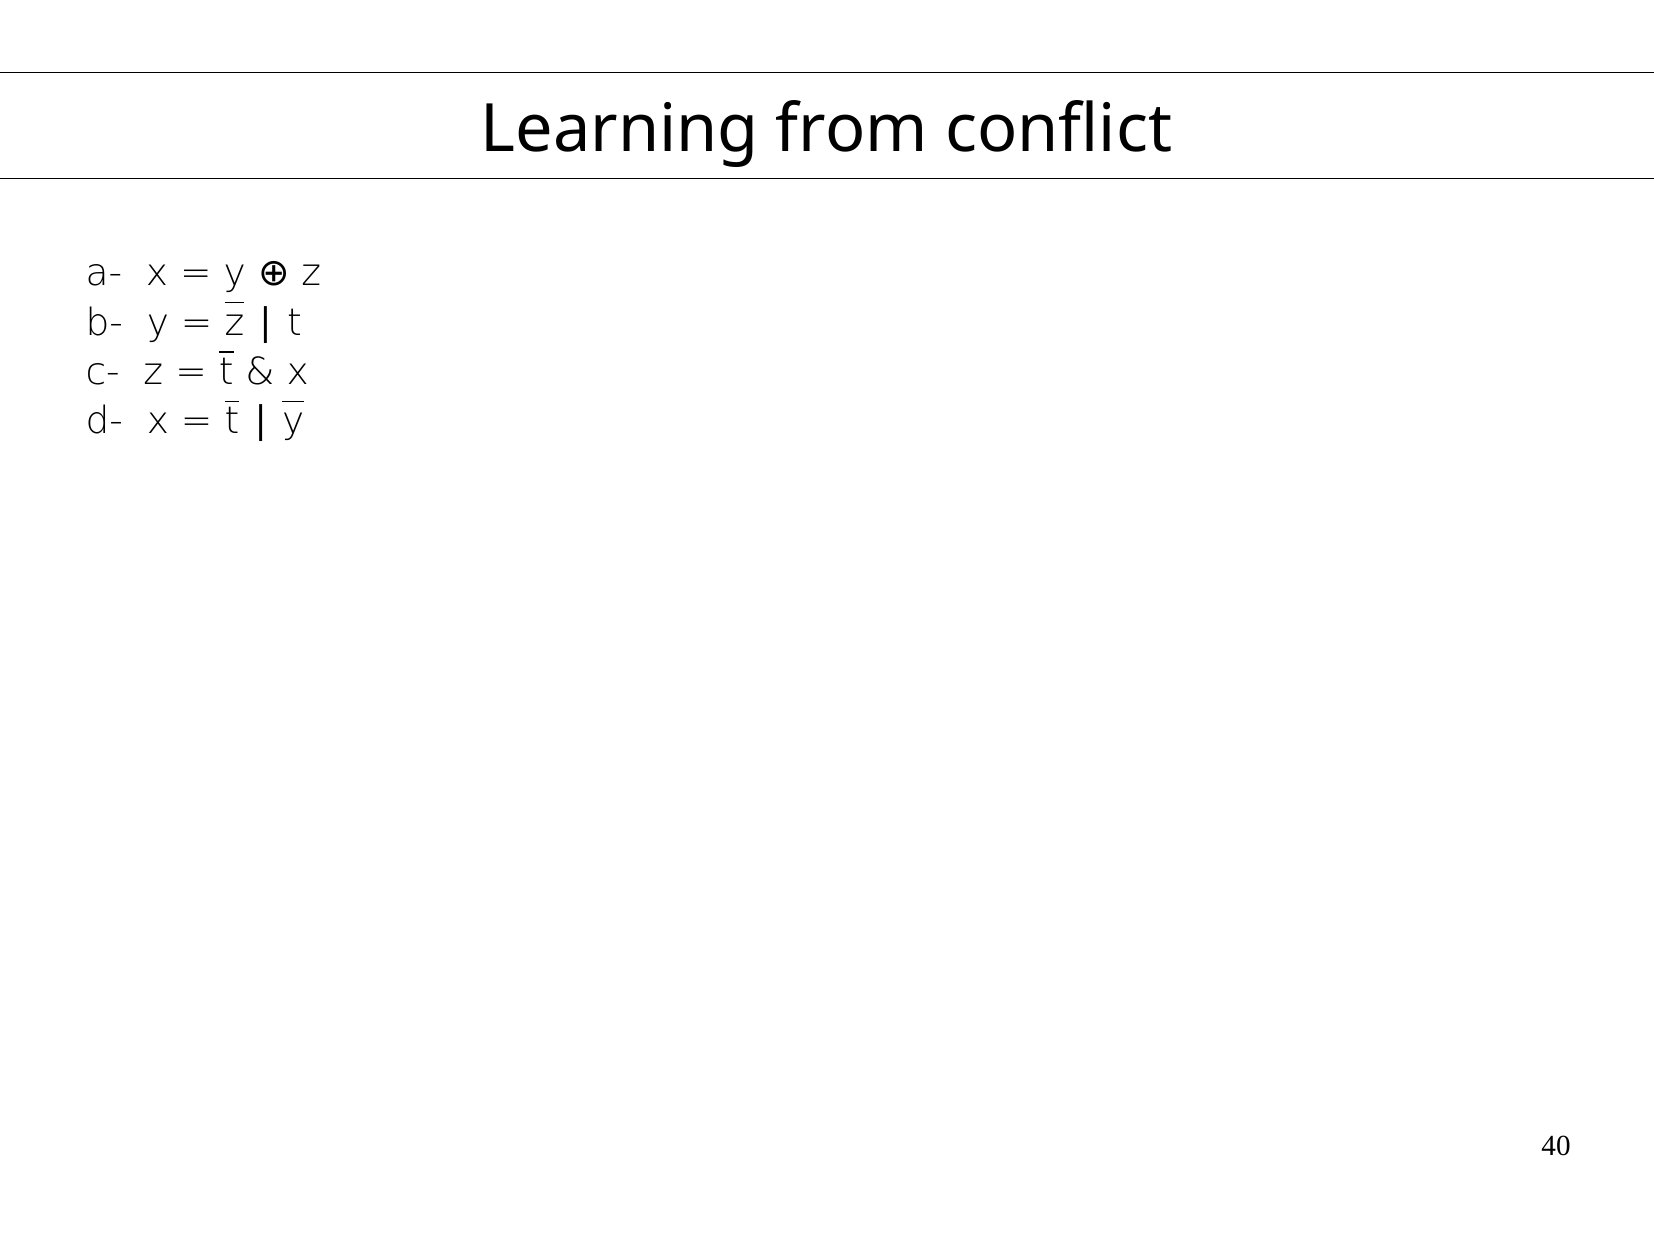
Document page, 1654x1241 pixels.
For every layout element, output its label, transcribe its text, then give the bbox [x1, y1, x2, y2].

text_box a- x = y ⊕ z b- y = z ∣ t c- z = t & x d- x = t ∣ y [70, 243, 414, 453]
text_box Learning from conflict [0, 72, 1654, 166]
